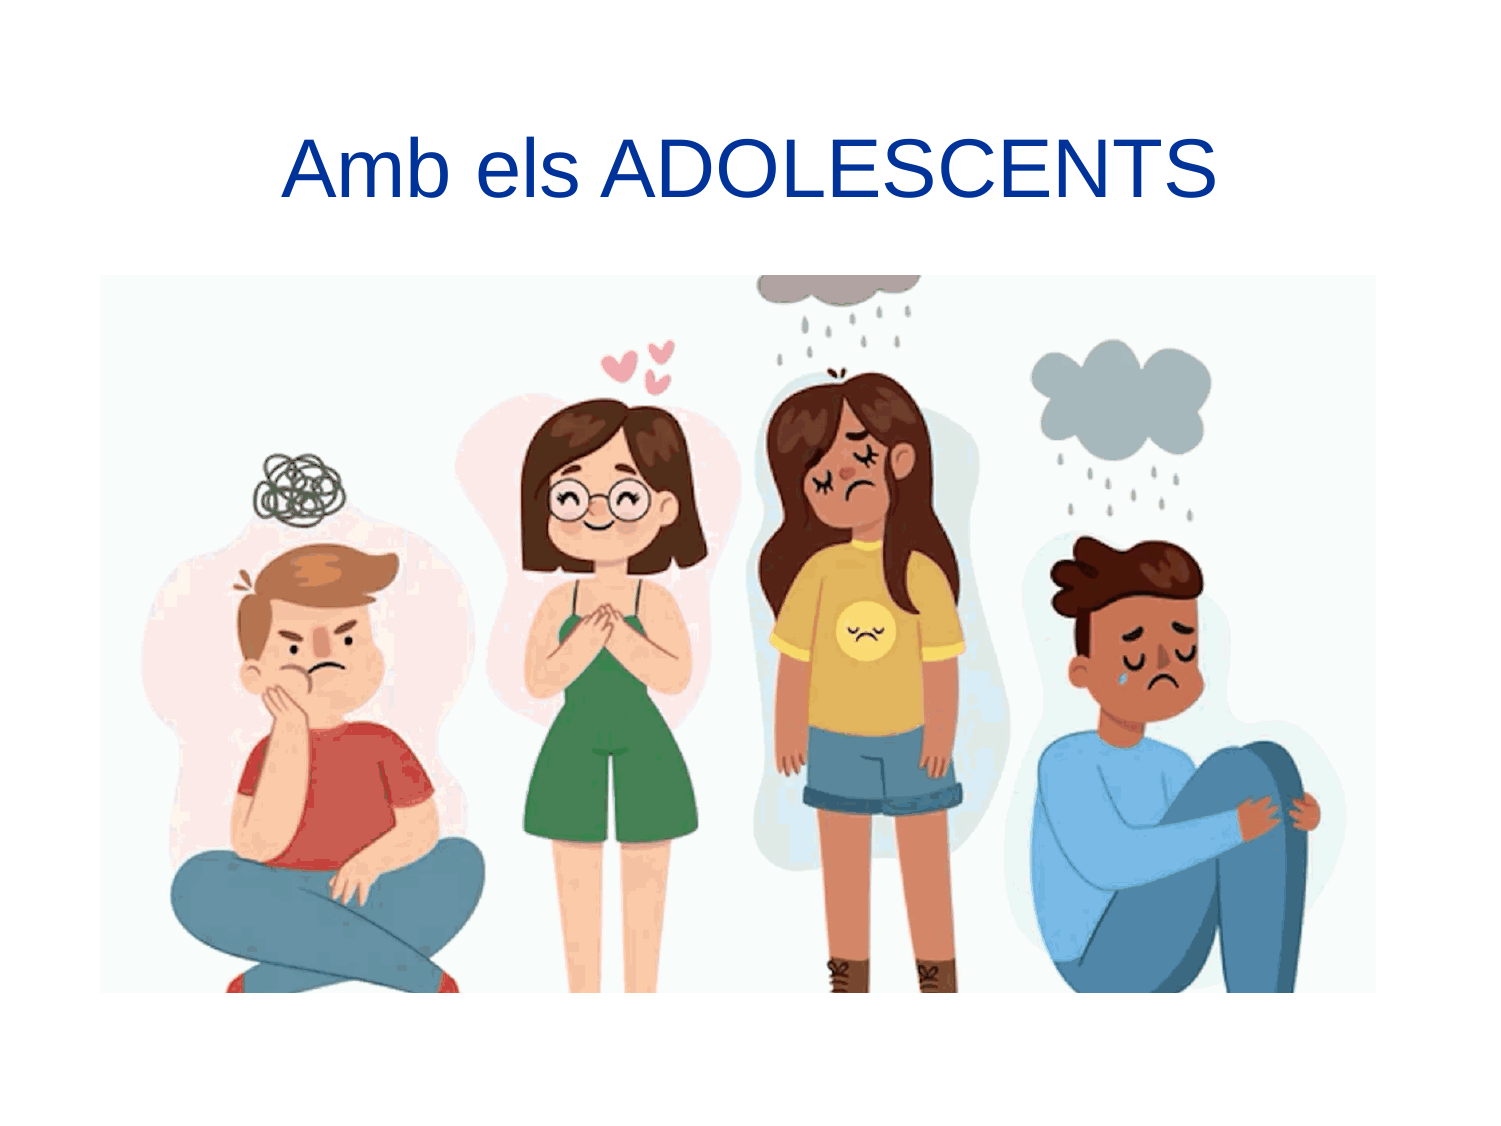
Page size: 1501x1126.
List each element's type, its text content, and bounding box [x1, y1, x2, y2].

text_box Amb els ADOLESCENTS [112, 100, 1388, 238]
picture [100, 275, 1376, 993]
